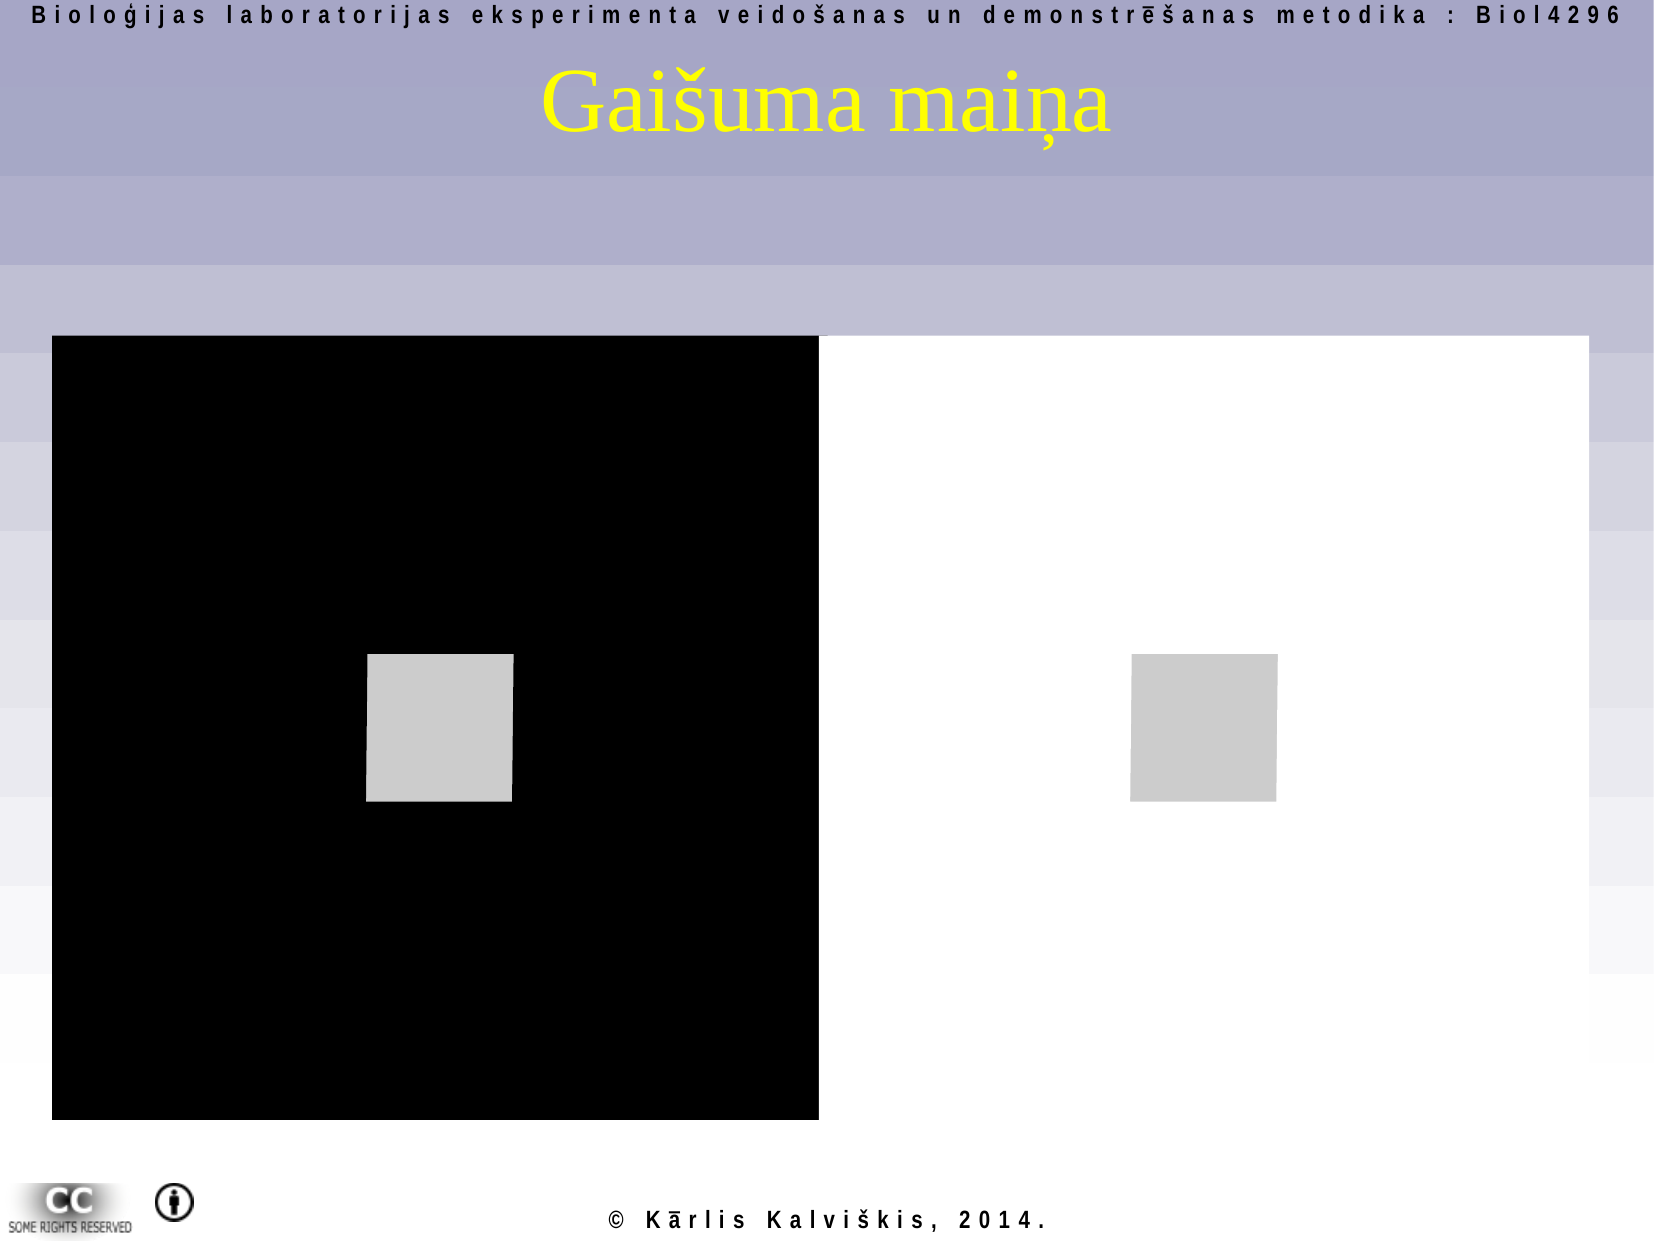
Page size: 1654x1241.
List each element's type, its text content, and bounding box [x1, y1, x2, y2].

picture [0, 0, 1654, 1241]
text_box [52, 335, 1590, 1120]
title Gaišuma maiņa [29, 49, 1625, 296]
